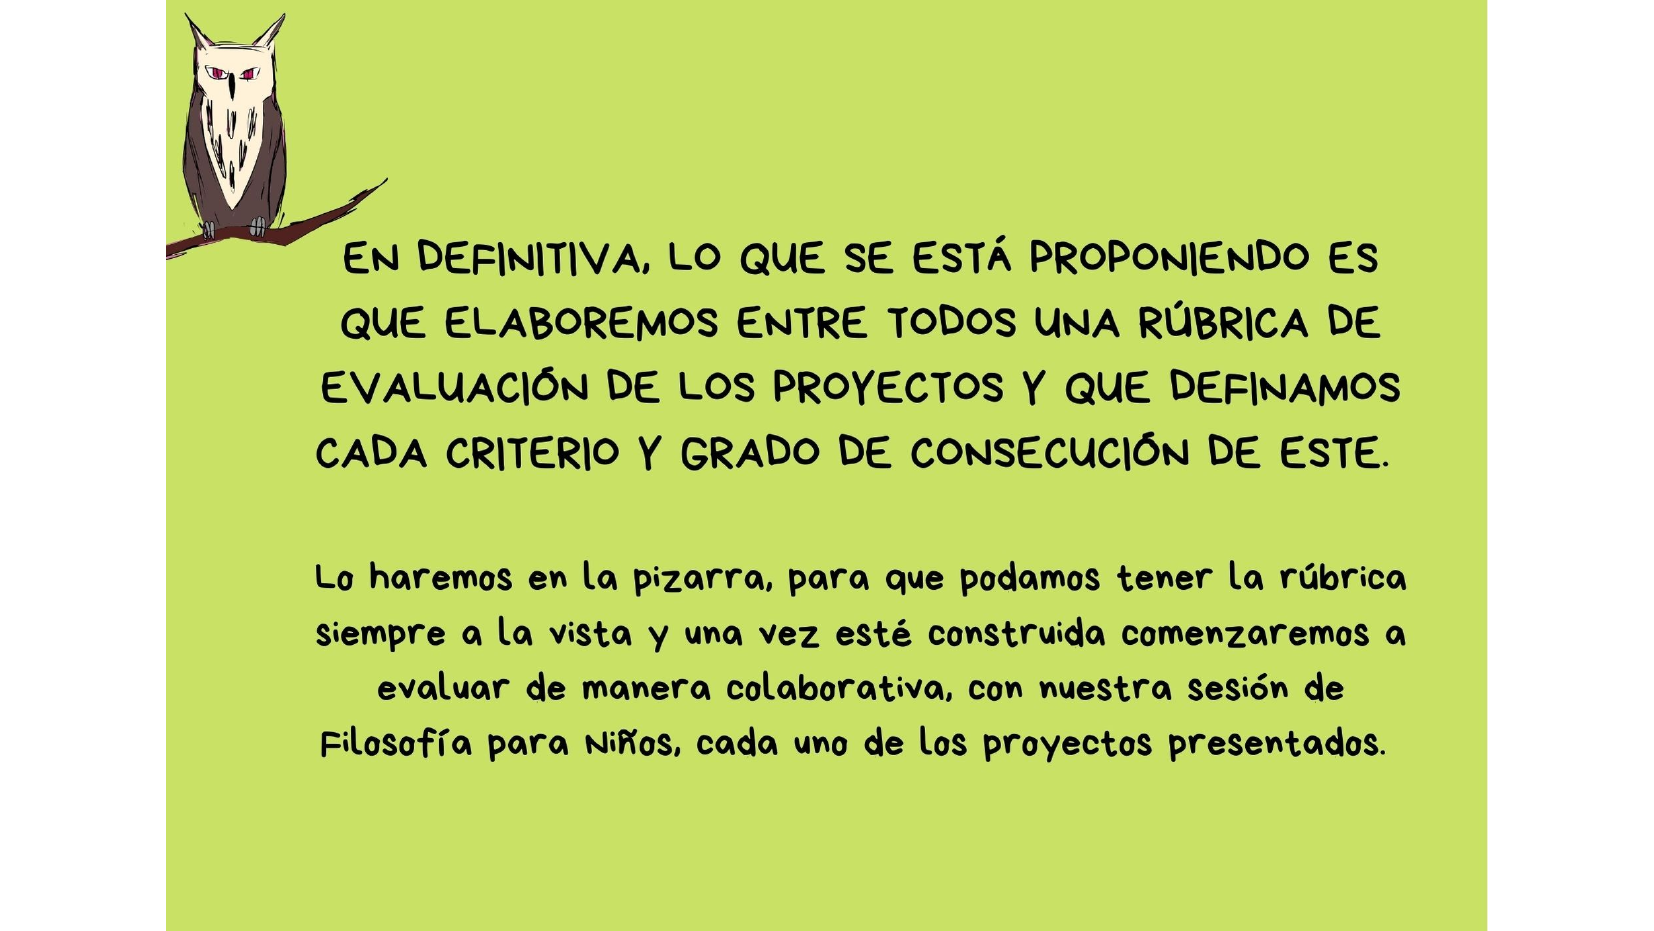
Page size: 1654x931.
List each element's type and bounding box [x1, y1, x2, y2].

picture [166, 0, 1488, 931]
